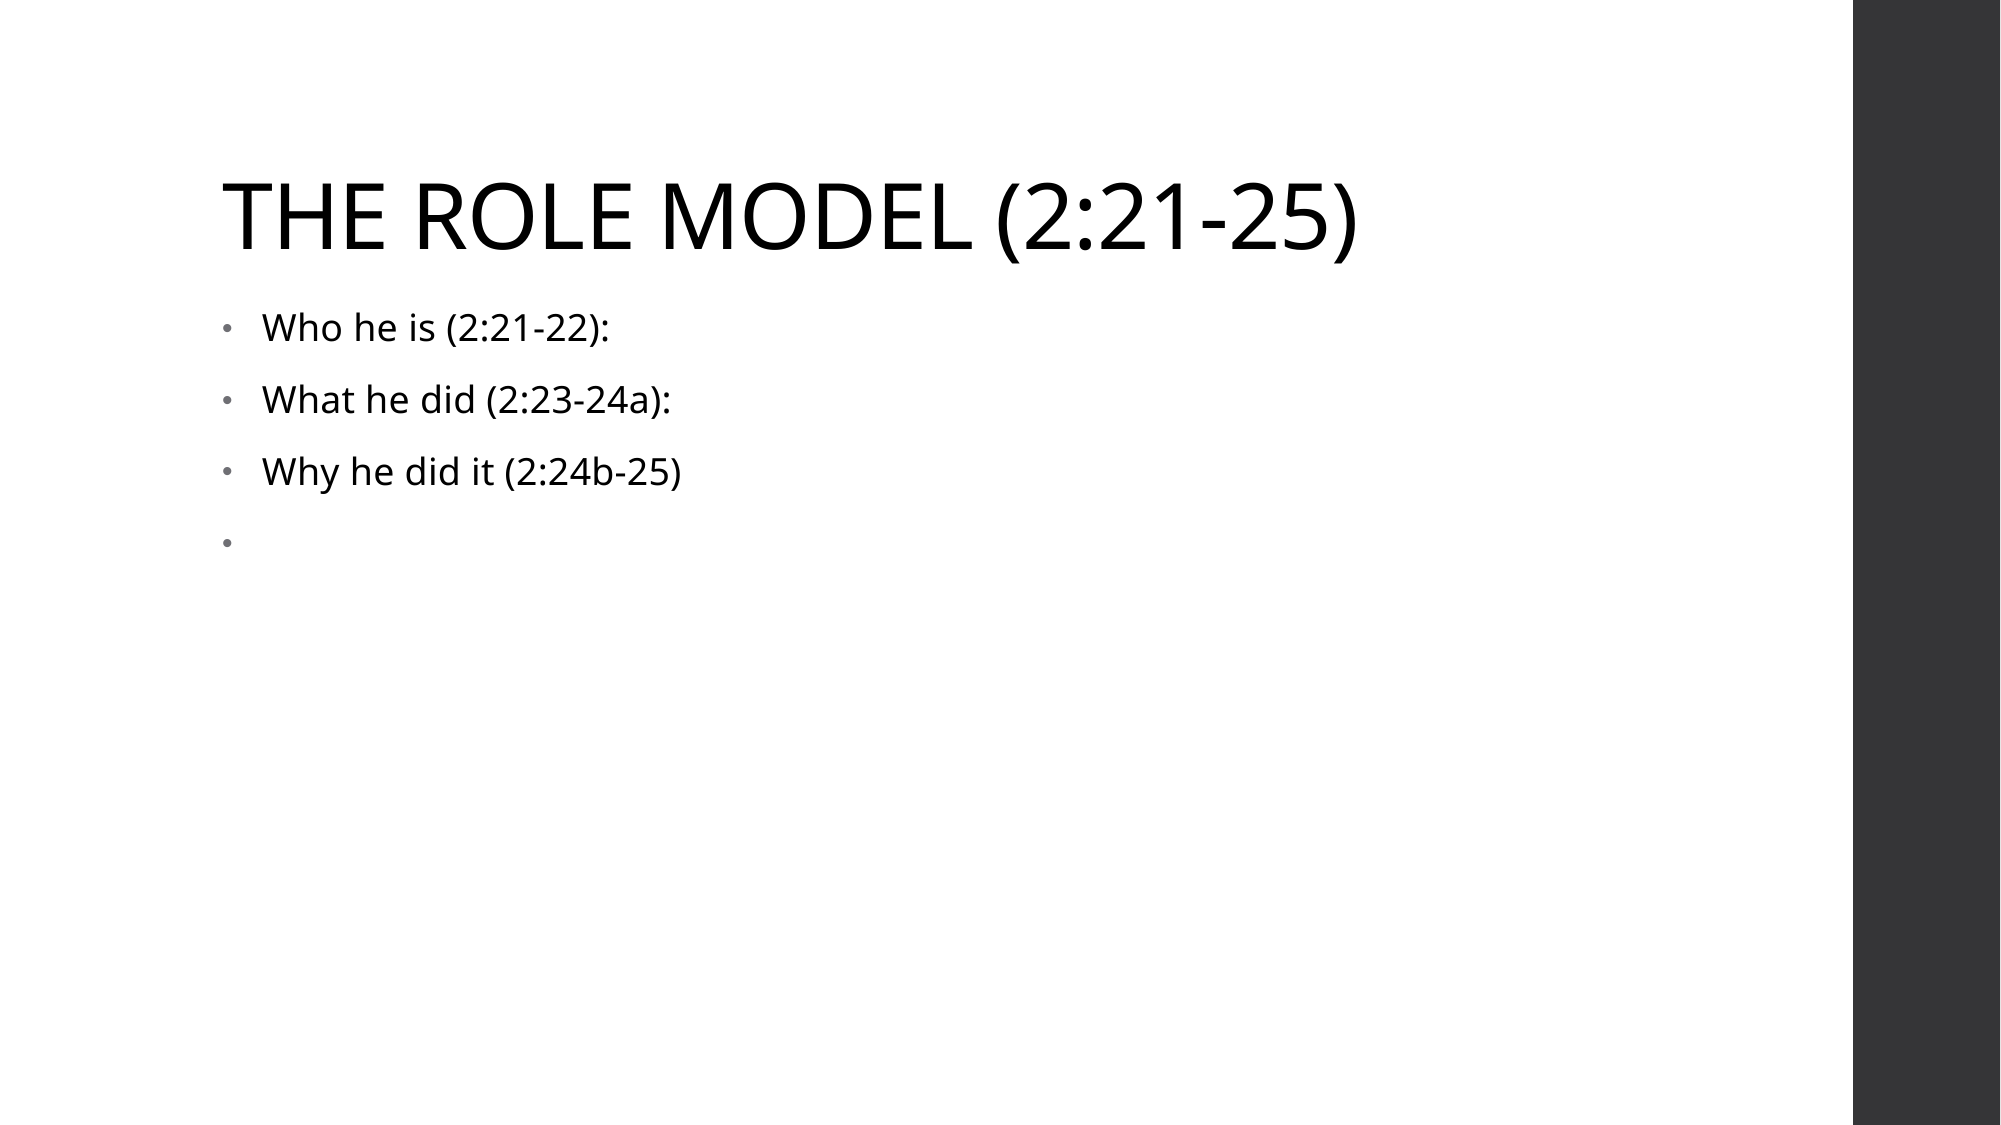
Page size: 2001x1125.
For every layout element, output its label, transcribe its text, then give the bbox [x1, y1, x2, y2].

title THE ROLE MODEL (2:21-25) [206, 60, 1797, 278]
list Who he is (2:21-22): What he did (2:23-24a): Why he did it (2:24b-25) [206, 299, 1617, 1014]
